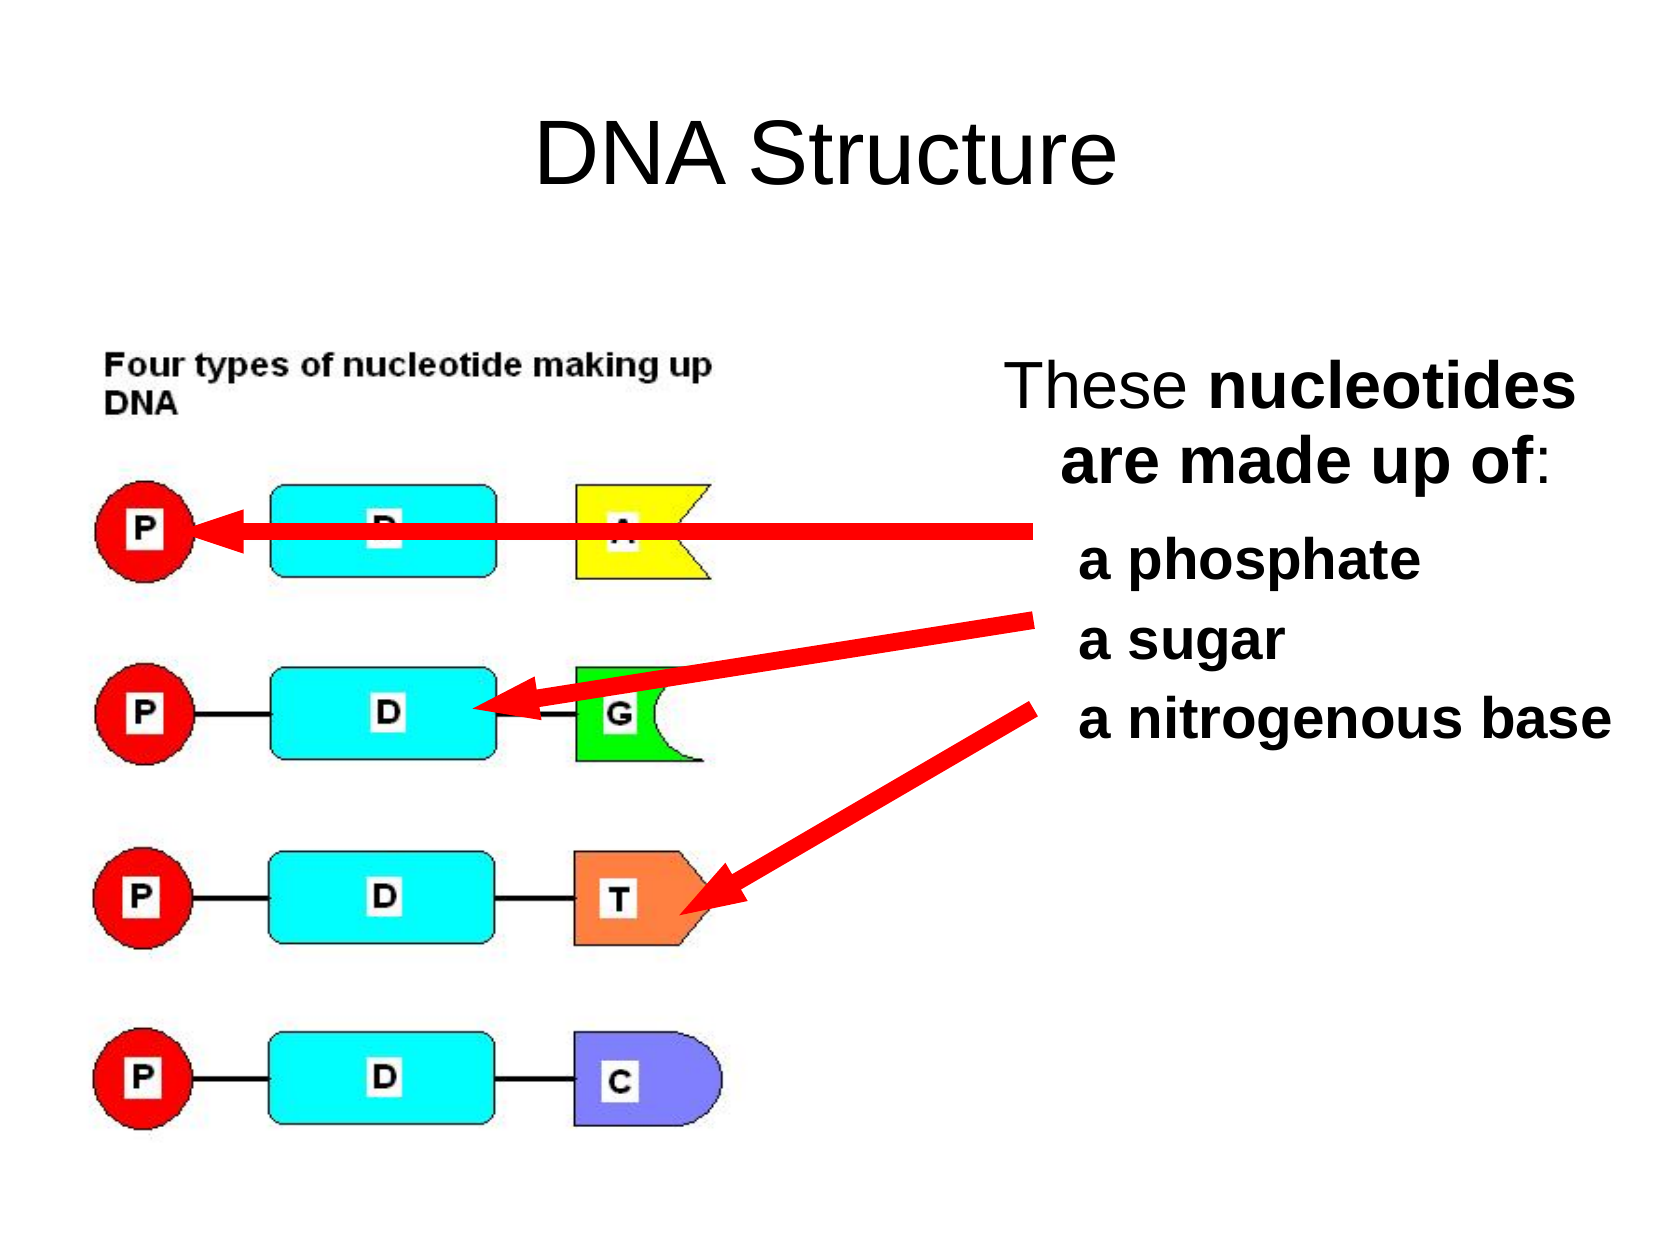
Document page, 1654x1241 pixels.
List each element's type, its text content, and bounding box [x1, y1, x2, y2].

picture [0, 323, 945, 1211]
title DNA Structure [82, 49, 1571, 257]
list These nucleotides are made up of: a phosphate a sugar a nitrogenous base [1003, 347, 1654, 1152]
